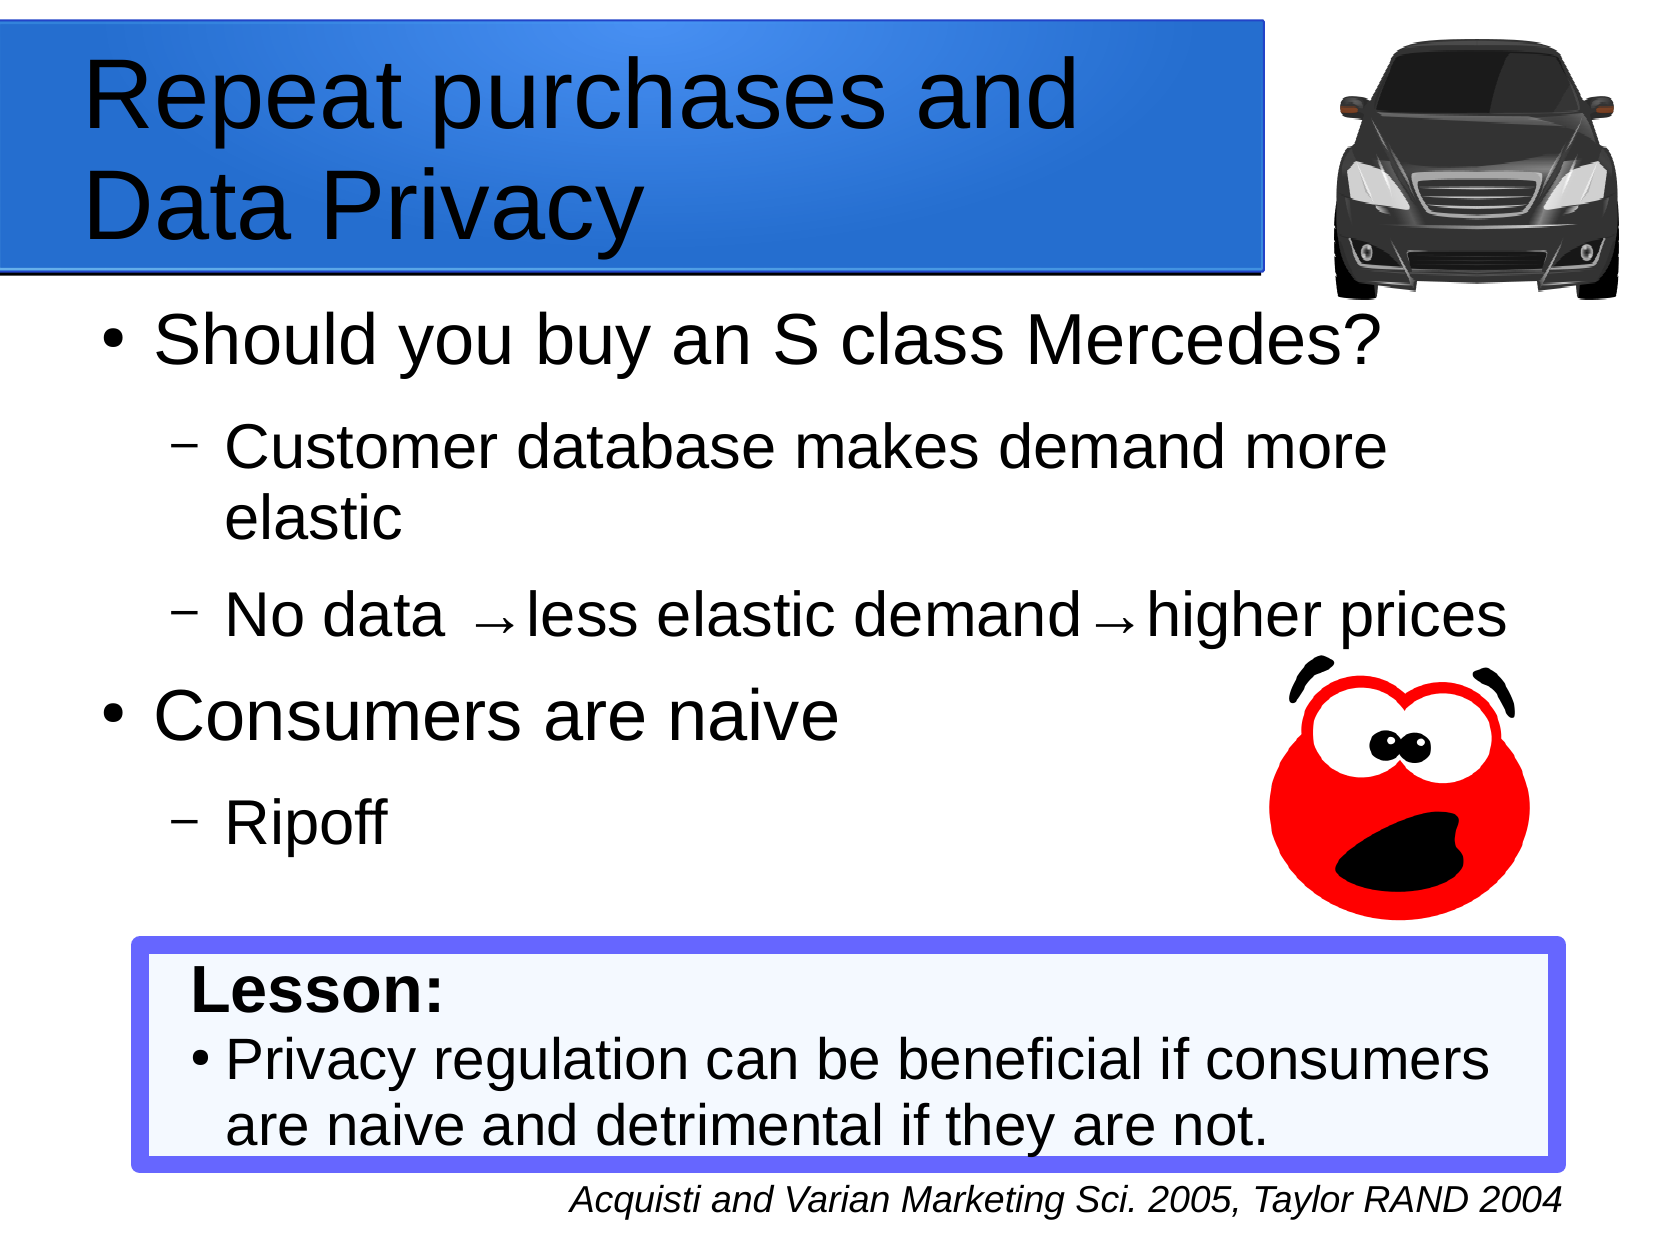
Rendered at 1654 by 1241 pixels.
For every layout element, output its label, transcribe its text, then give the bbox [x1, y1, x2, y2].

title Repeat purchases and Data Privacy [82, 38, 1235, 261]
picture [1334, 39, 1619, 300]
list Should you buy an S class Mercedes? Customer database makes demand more elastic No data →less elastic demand→higher prices Consumers are naive Ripoff [82, 299, 1571, 1019]
picture [1263, 649, 1531, 926]
text_box Acquisti and Varian Marketing Sci. 2005, Taylor RAND 2004 [555, 1171, 1630, 1229]
text_box Lesson: Privacy regulation can be beneficial if consumers are naive and detrimental if they are not. [140, 945, 1558, 1165]
